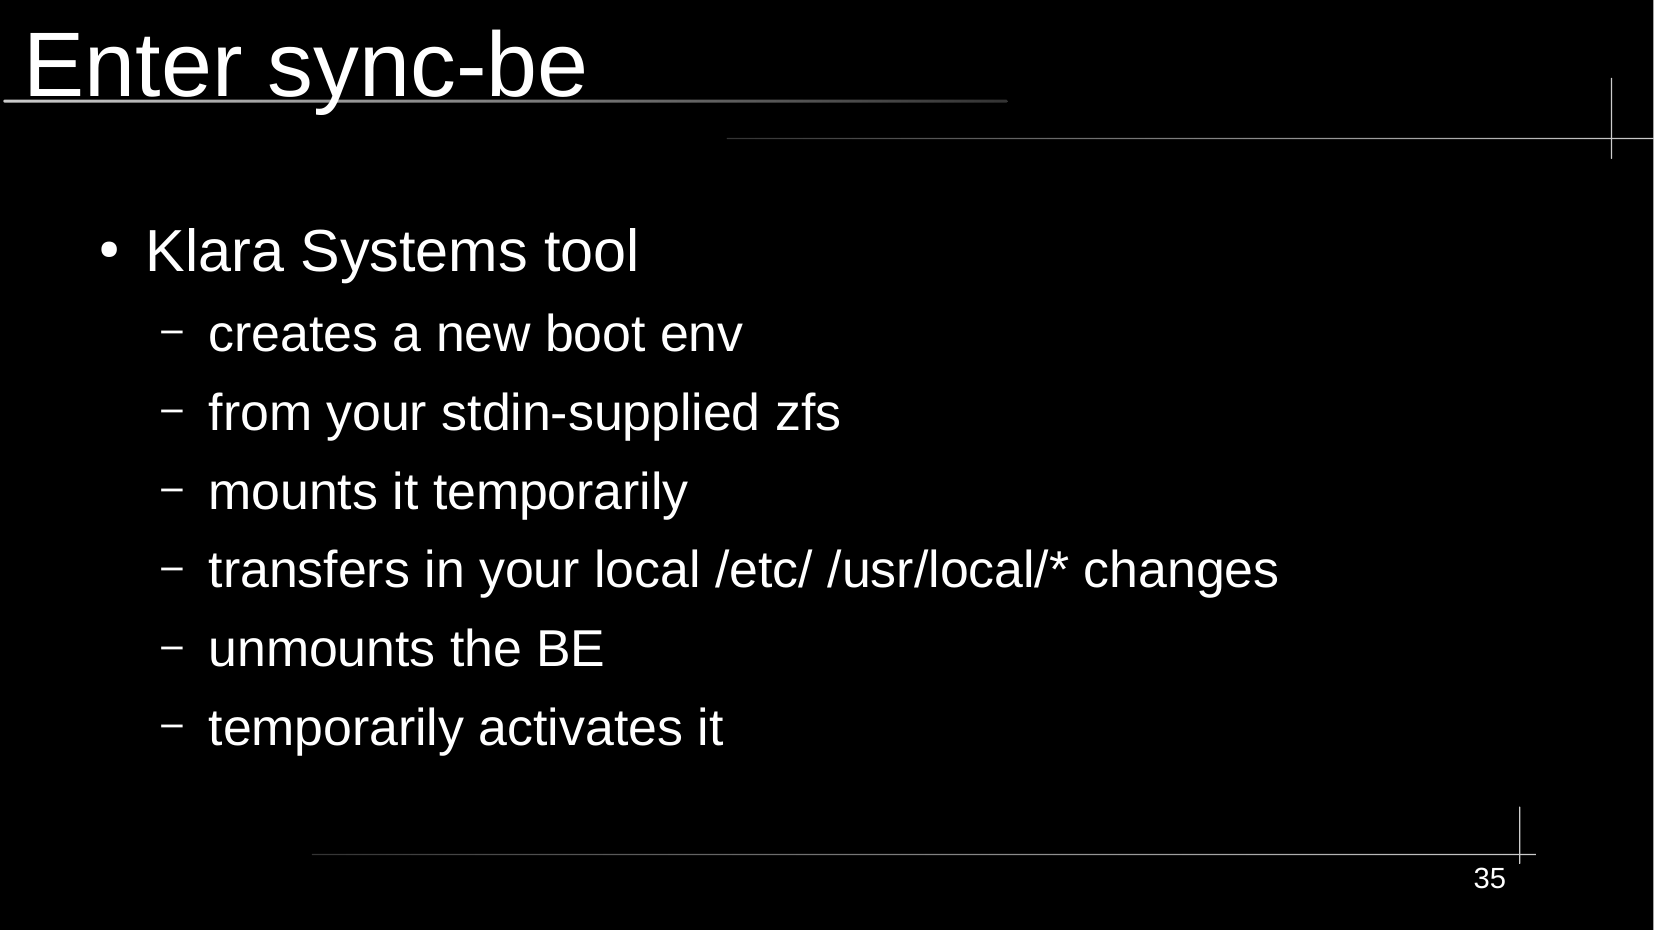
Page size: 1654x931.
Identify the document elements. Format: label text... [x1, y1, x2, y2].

list Klara Systems tool creates a new boot env from your stdin-supplied zfs mounts it temporarily transfers in your local /etc/ /usr/local/* changes unmounts the BE temporarily activates it [82, 217, 1571, 758]
title Enter sync-be [23, 11, 1589, 119]
